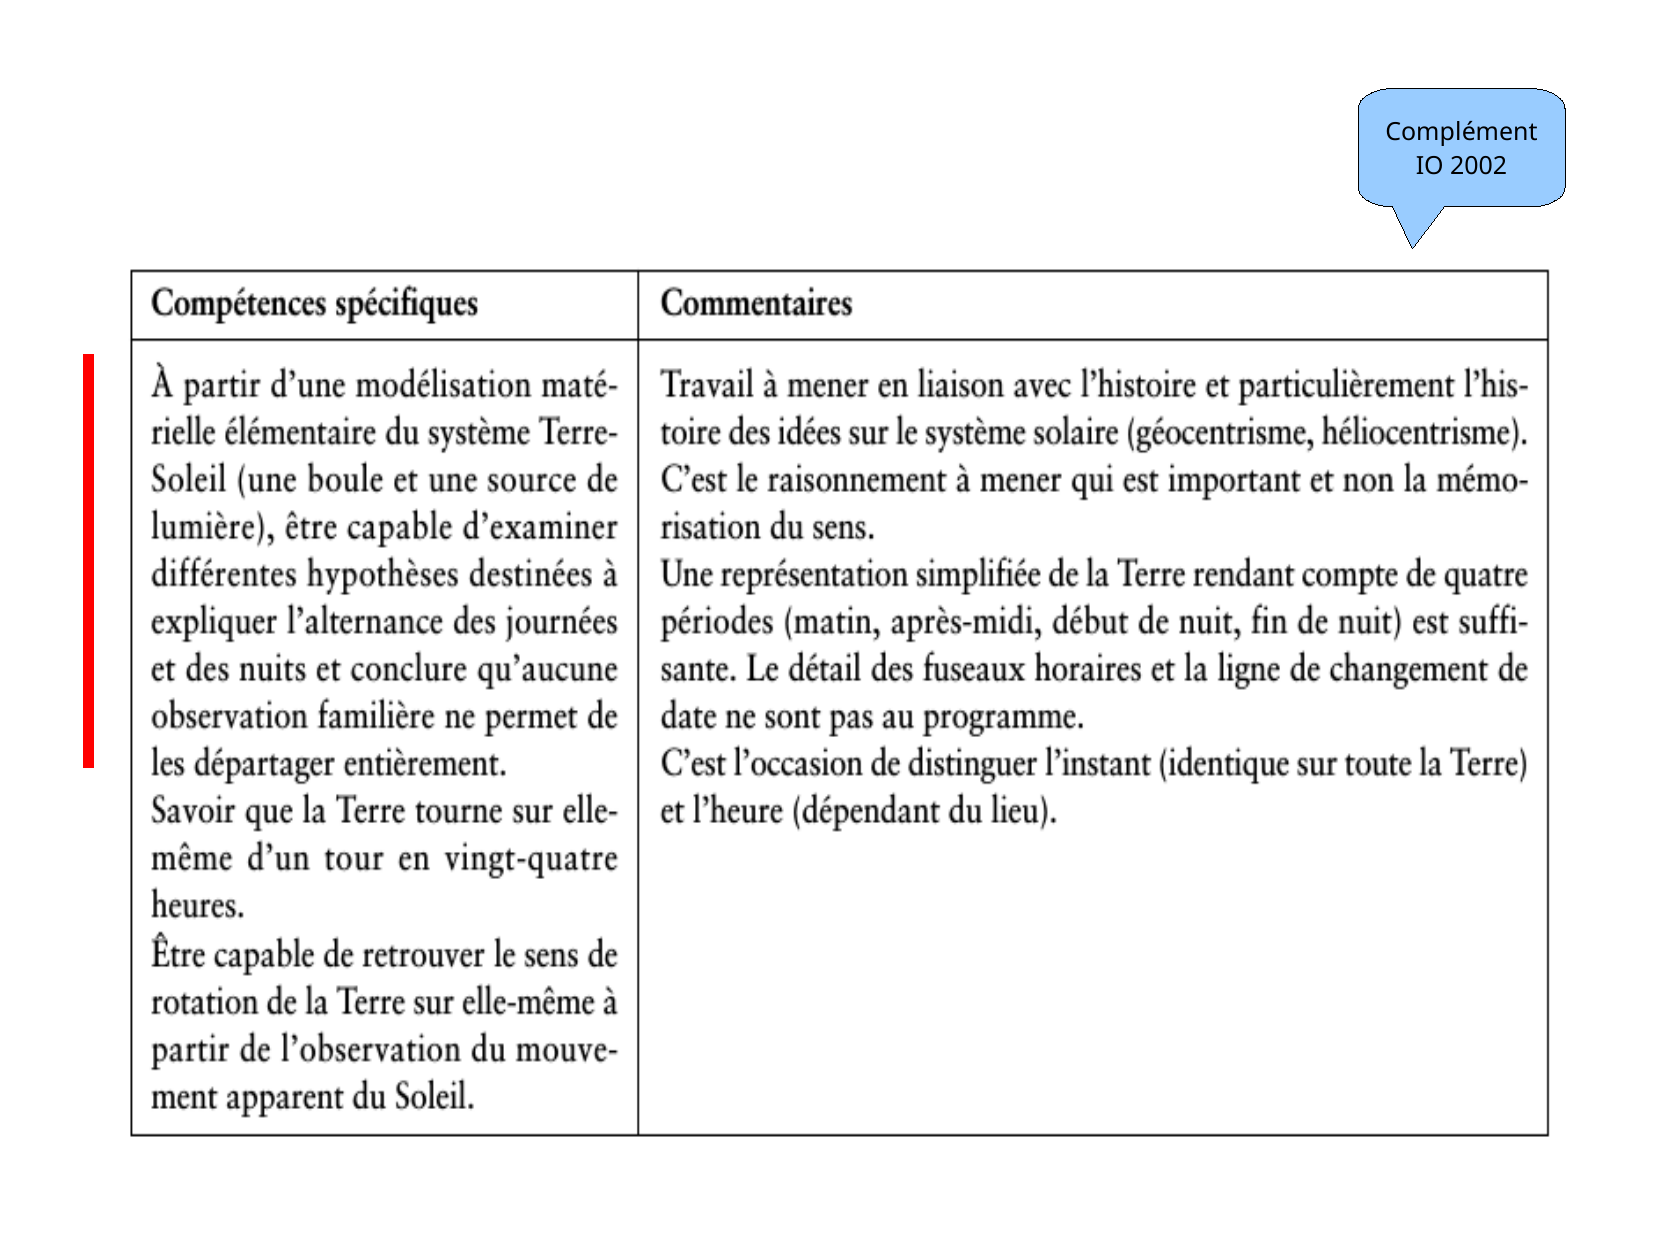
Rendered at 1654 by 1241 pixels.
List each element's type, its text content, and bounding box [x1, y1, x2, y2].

text_box Complément IO 2002 [1358, 88, 1566, 249]
picture [108, 236, 1595, 1152]
